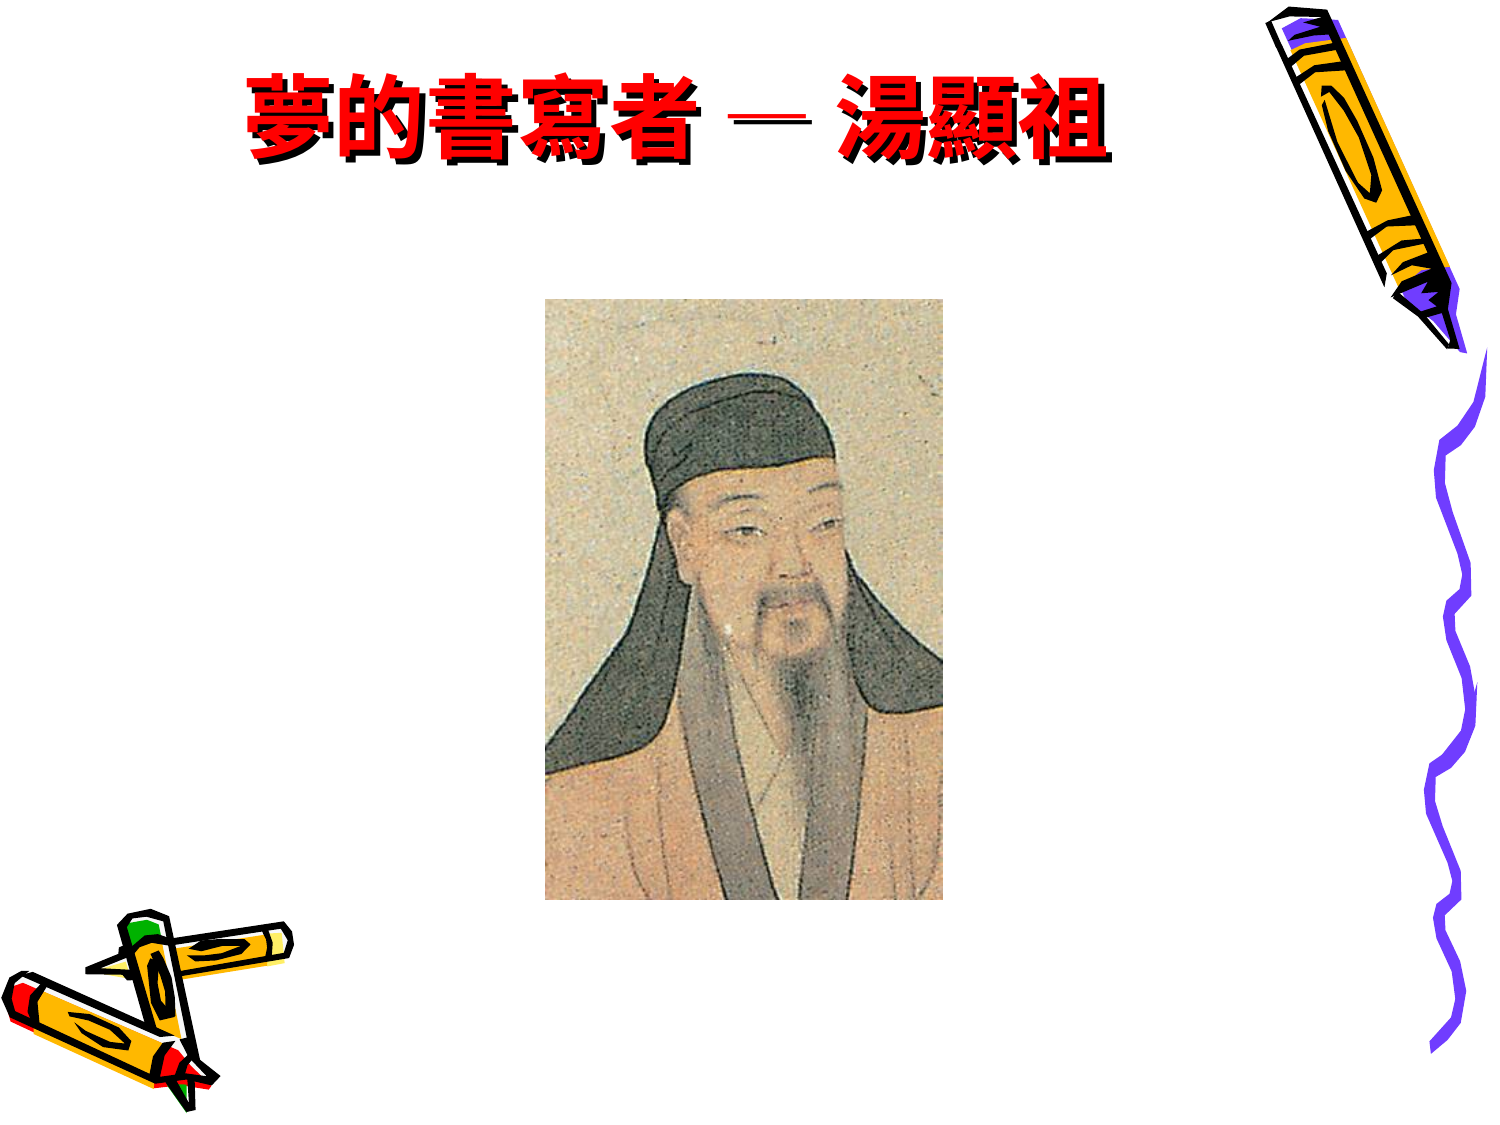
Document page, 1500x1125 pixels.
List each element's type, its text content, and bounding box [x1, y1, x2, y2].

picture [545, 299, 943, 901]
title 夢的書寫者 — 湯顯祖 [112, 24, 1240, 288]
